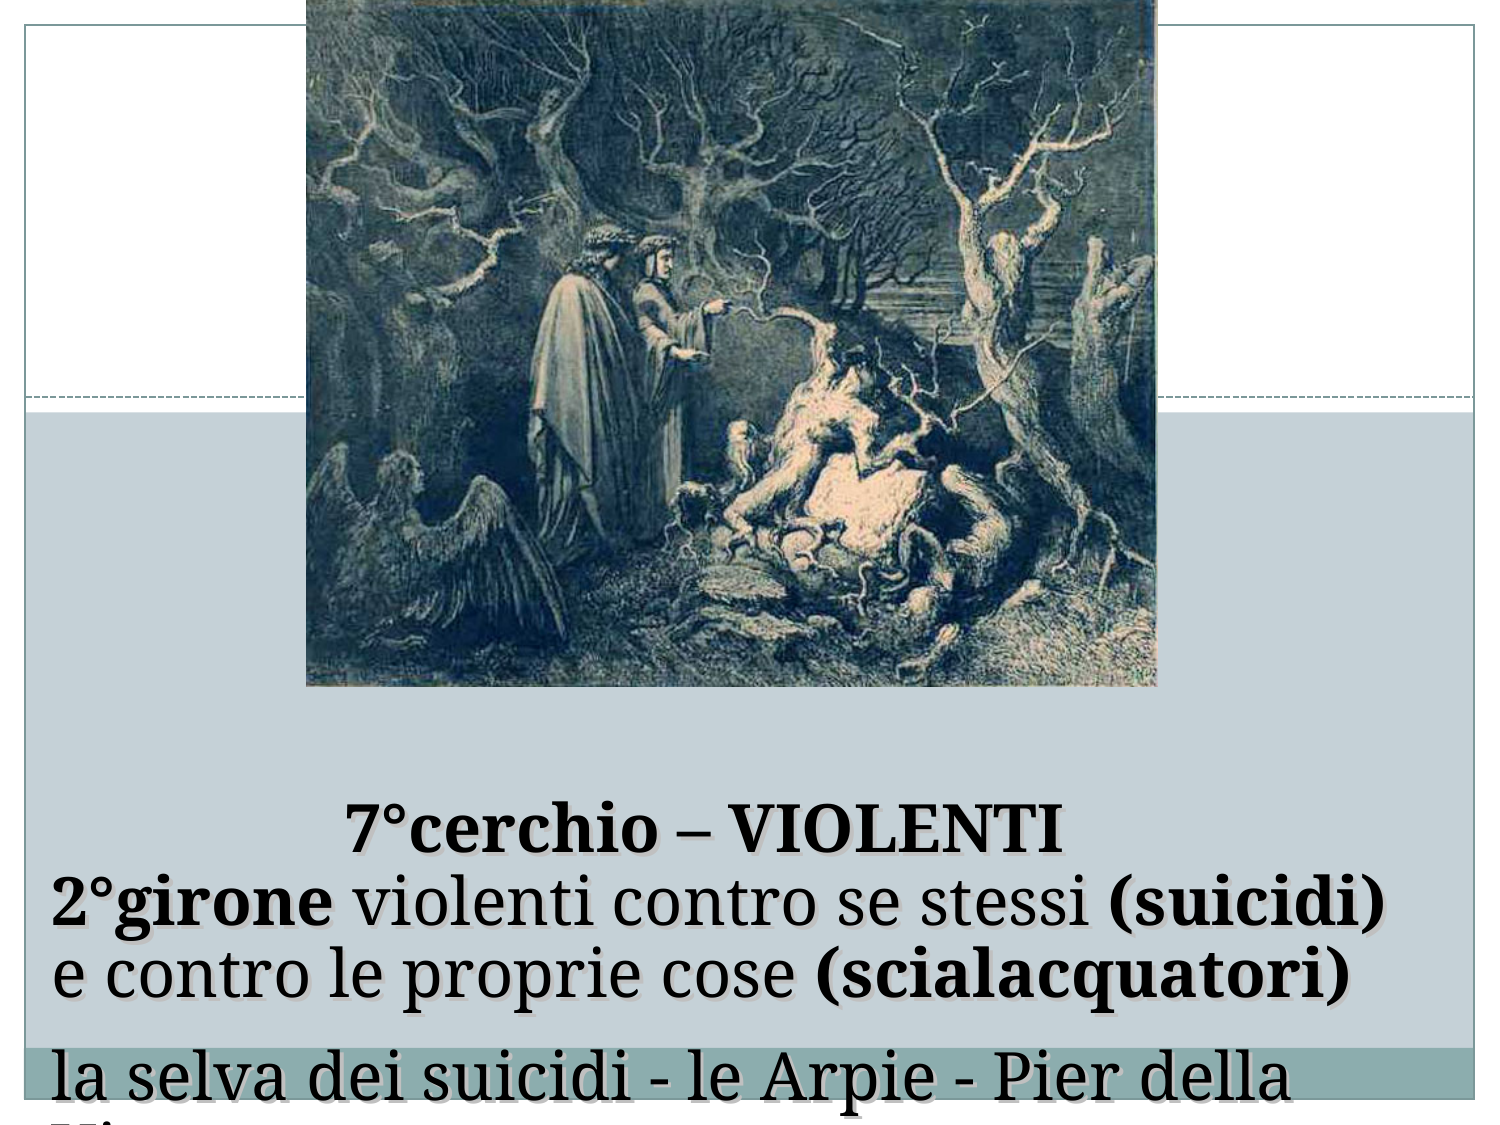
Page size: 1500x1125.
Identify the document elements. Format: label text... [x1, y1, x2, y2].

list 7°cerchio – VIOLENTI 2°girone violenti contro se stessi (suicidi) e contro le proprie cose (scialacquatori) la selva dei suicidi - le Arpie - Pier della Vigna [51, 263, 1402, 1006]
picture [306, 0, 1158, 687]
